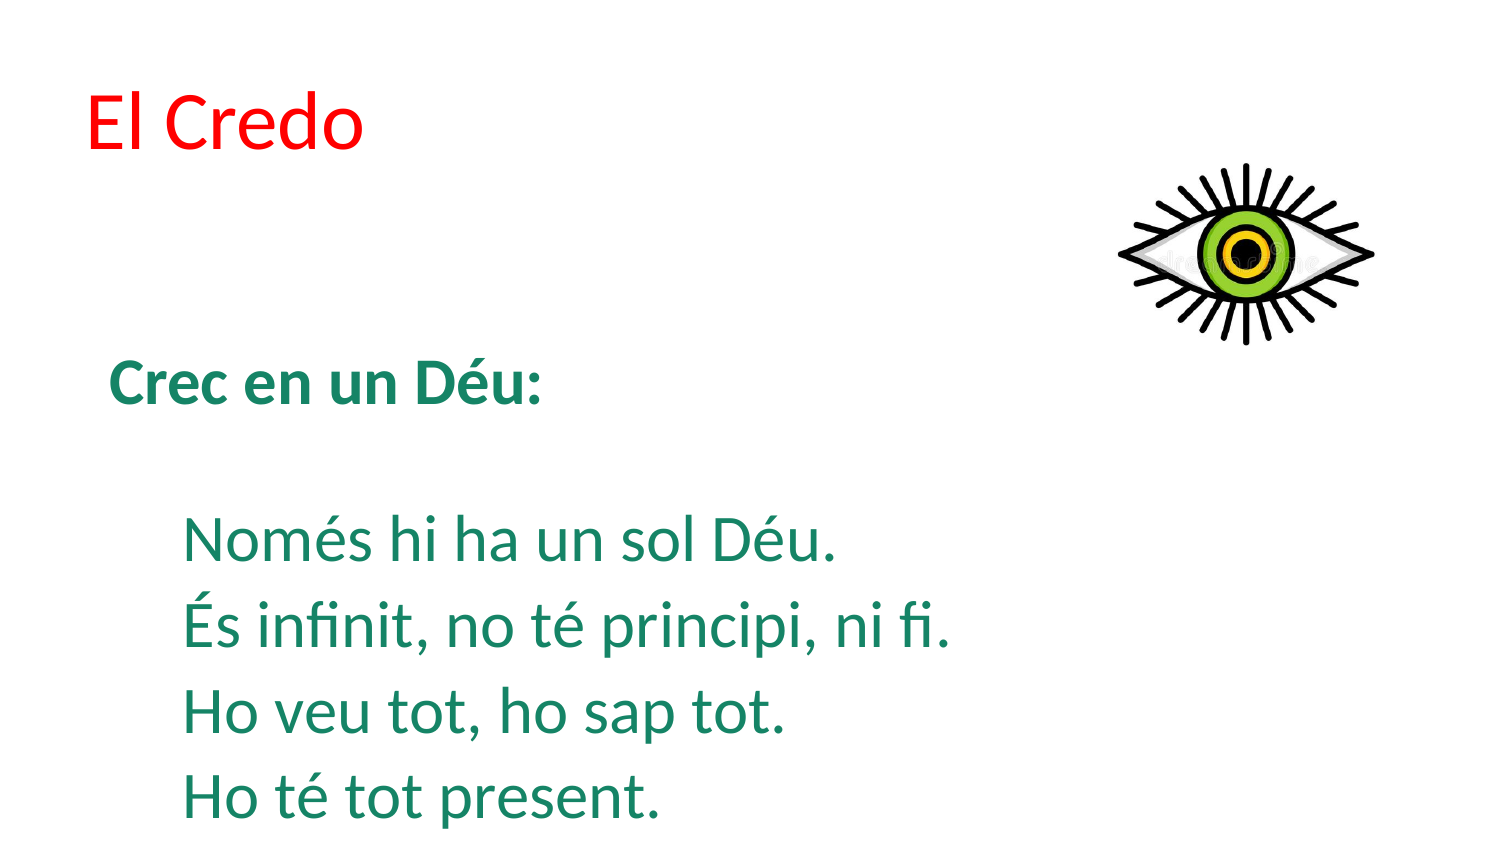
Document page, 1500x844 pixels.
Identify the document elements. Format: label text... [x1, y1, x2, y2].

picture [1027, 35, 1465, 473]
text_box Crec en un Déu: Només hi ha un sol Déu. És infinit, no té principi, ni fi. Ho veu tot, ho sap tot. Ho té tot present. [94, 330, 1465, 804]
text_box El Credo [70, 59, 638, 158]
